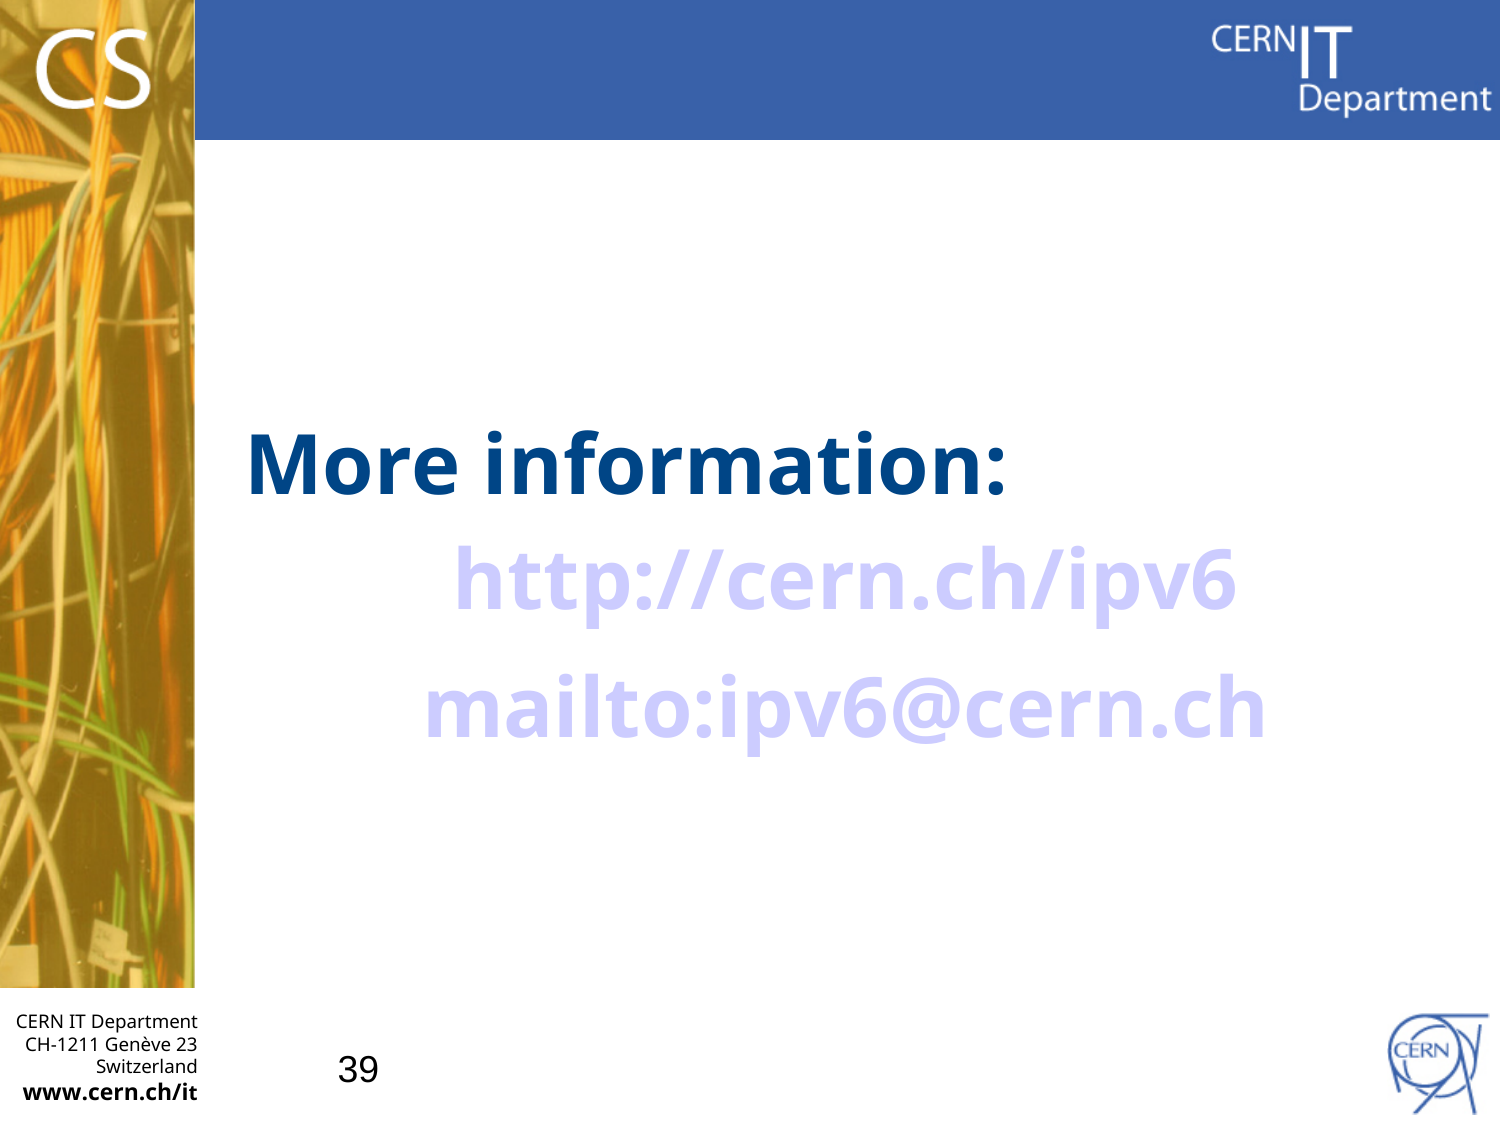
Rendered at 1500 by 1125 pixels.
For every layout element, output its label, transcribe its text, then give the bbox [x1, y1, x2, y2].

list More information: http://cern.ch/ipv6 mailto:ipv6@cern.ch [224, 174, 1463, 988]
picture [1387, 1012, 1490, 1115]
picture [0, 0, 1500, 988]
